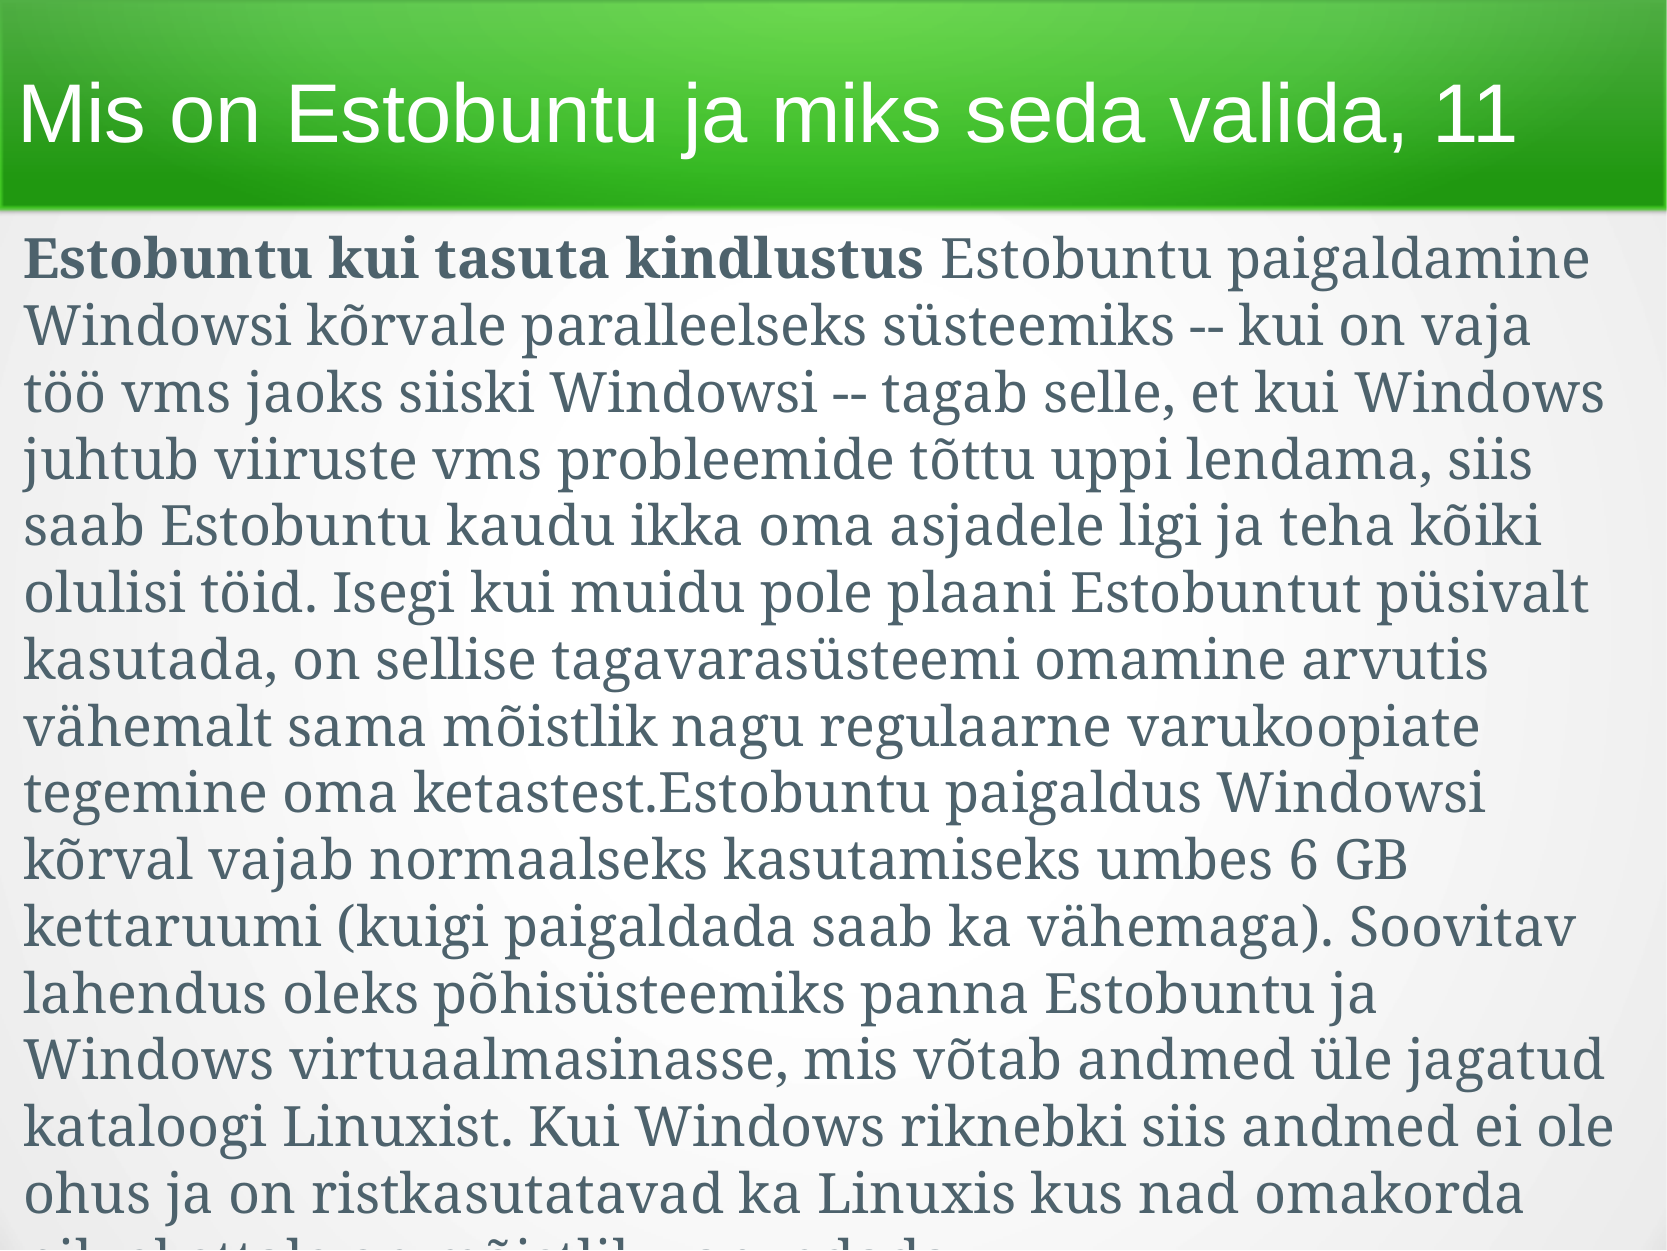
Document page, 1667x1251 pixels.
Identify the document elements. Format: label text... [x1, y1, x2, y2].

picture [0, 0, 1667, 1250]
list Estobuntu kui tasuta kindlustus Estobuntu paigaldamine Windowsi kõrvale paralleelseks süsteemiks -- kui on vaja töö vms jaoks siiski Windowsi -- tagab selle, et kui Windows juhtub viiruste vms probleemide tõttu uppi lendama, siis saab Estobuntu kaudu ikka oma asjadele ligi ja teha kõiki olulisi töid. Isegi kui muidu pole plaani Estobuntut püsivalt kasutada, on sellise tagavarasüsteemi omamine arvutis vähemalt sama mõistlik nagu regulaarne varukoopiate tegemine oma ketastest.Estobuntu paigaldus Windowsi kõrval vajab normaalseks kasutamiseks umbes 6 GB kettaruumi (kuigi paigaldada saab ka vähemaga). Soovitav lahendus oleks põhisüsteemiks panna Estobuntu ja Windows virtuaalmasinasse, mis võtab andmed üle jagatud kataloogi Linuxist. Kui Windows riknebki siis andmed ei ole ohus ja on ristkasutatavad ka Linuxis kus nad omakorda pilvekettale on mõistlik varundada. [17, 217, 1633, 1157]
title Mis on Estobuntu ja miks seda valida, 11 [17, 67, 1636, 161]
